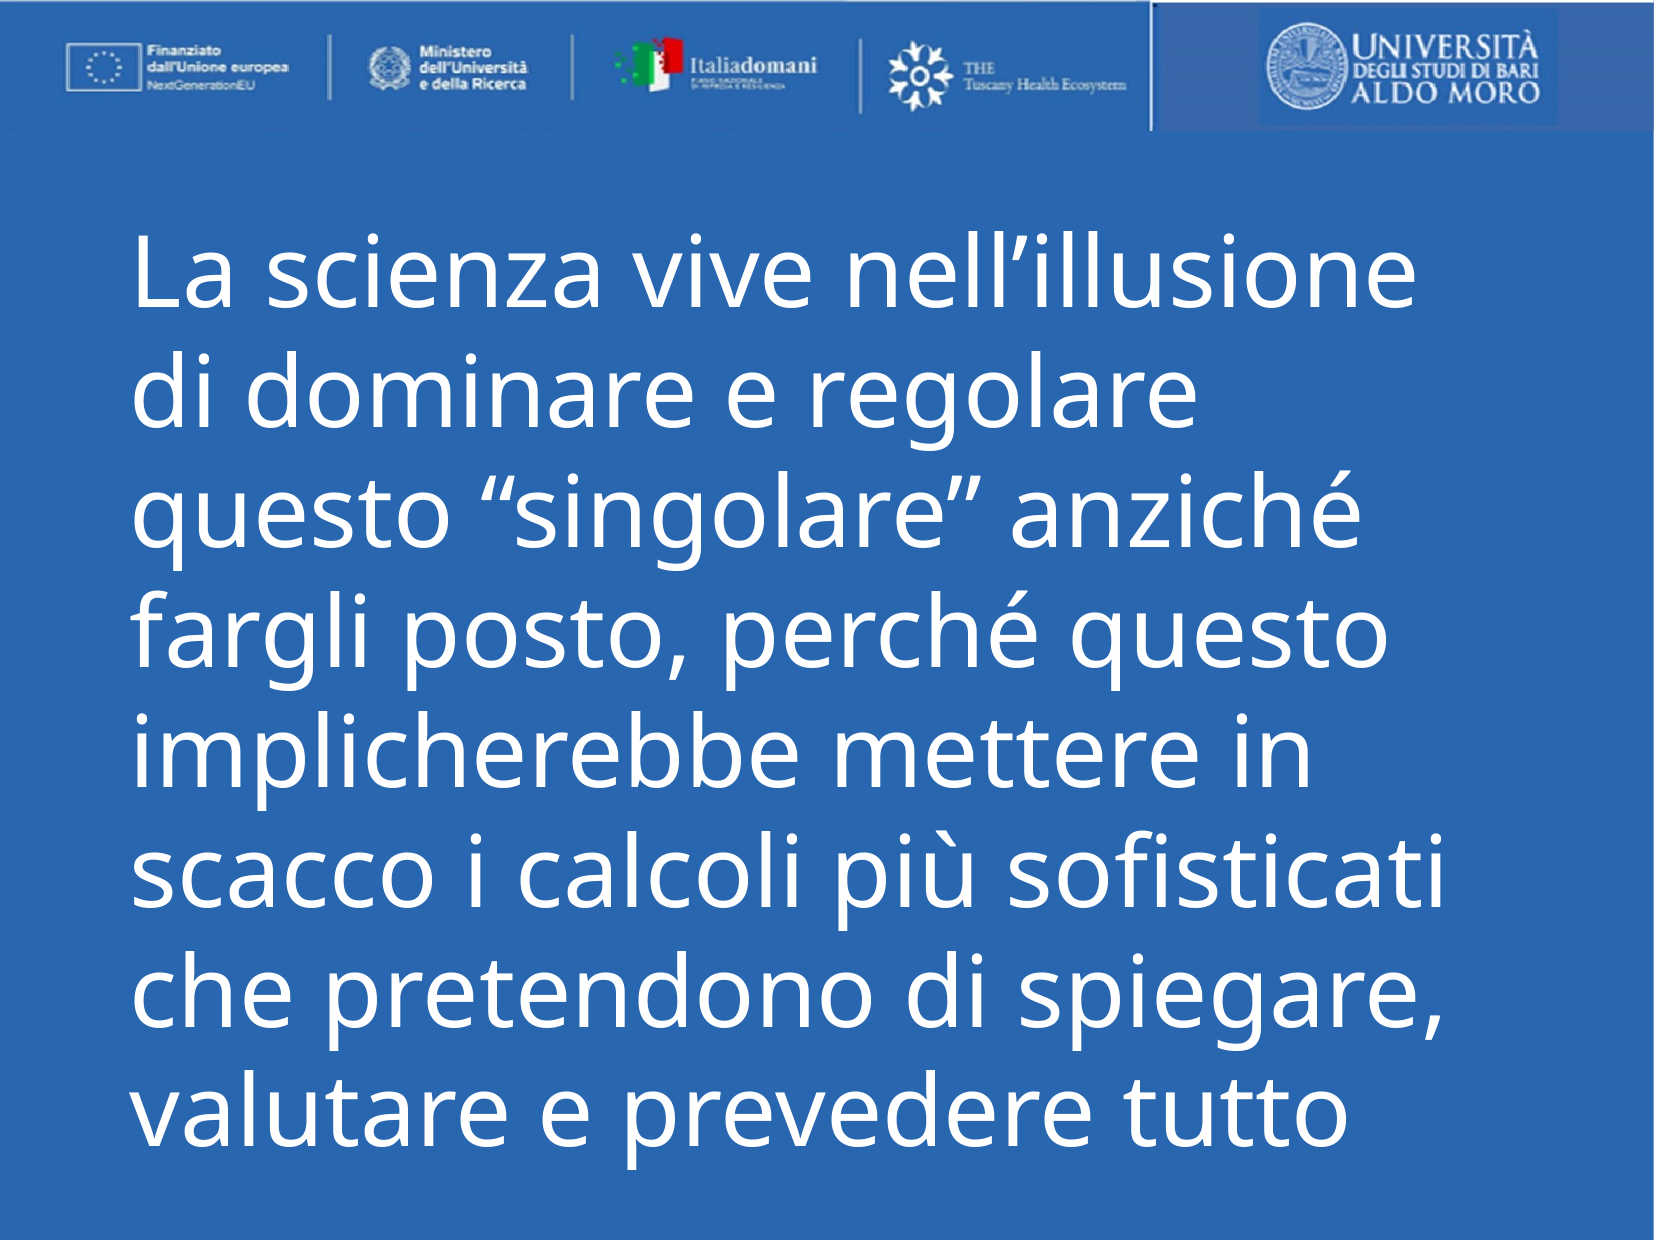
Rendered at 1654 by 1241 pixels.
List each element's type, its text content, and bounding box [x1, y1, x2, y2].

picture [0, 0, 1654, 132]
subtitle La scienza vive nell’illusione di dominare e regolare questo “singolare” anziché fargli posto, perché questo implicherebbe mettere in scacco i calcoli più sofisticati che pretendono di spiegare, valutare e prevedere tutto [115, 200, 1539, 938]
